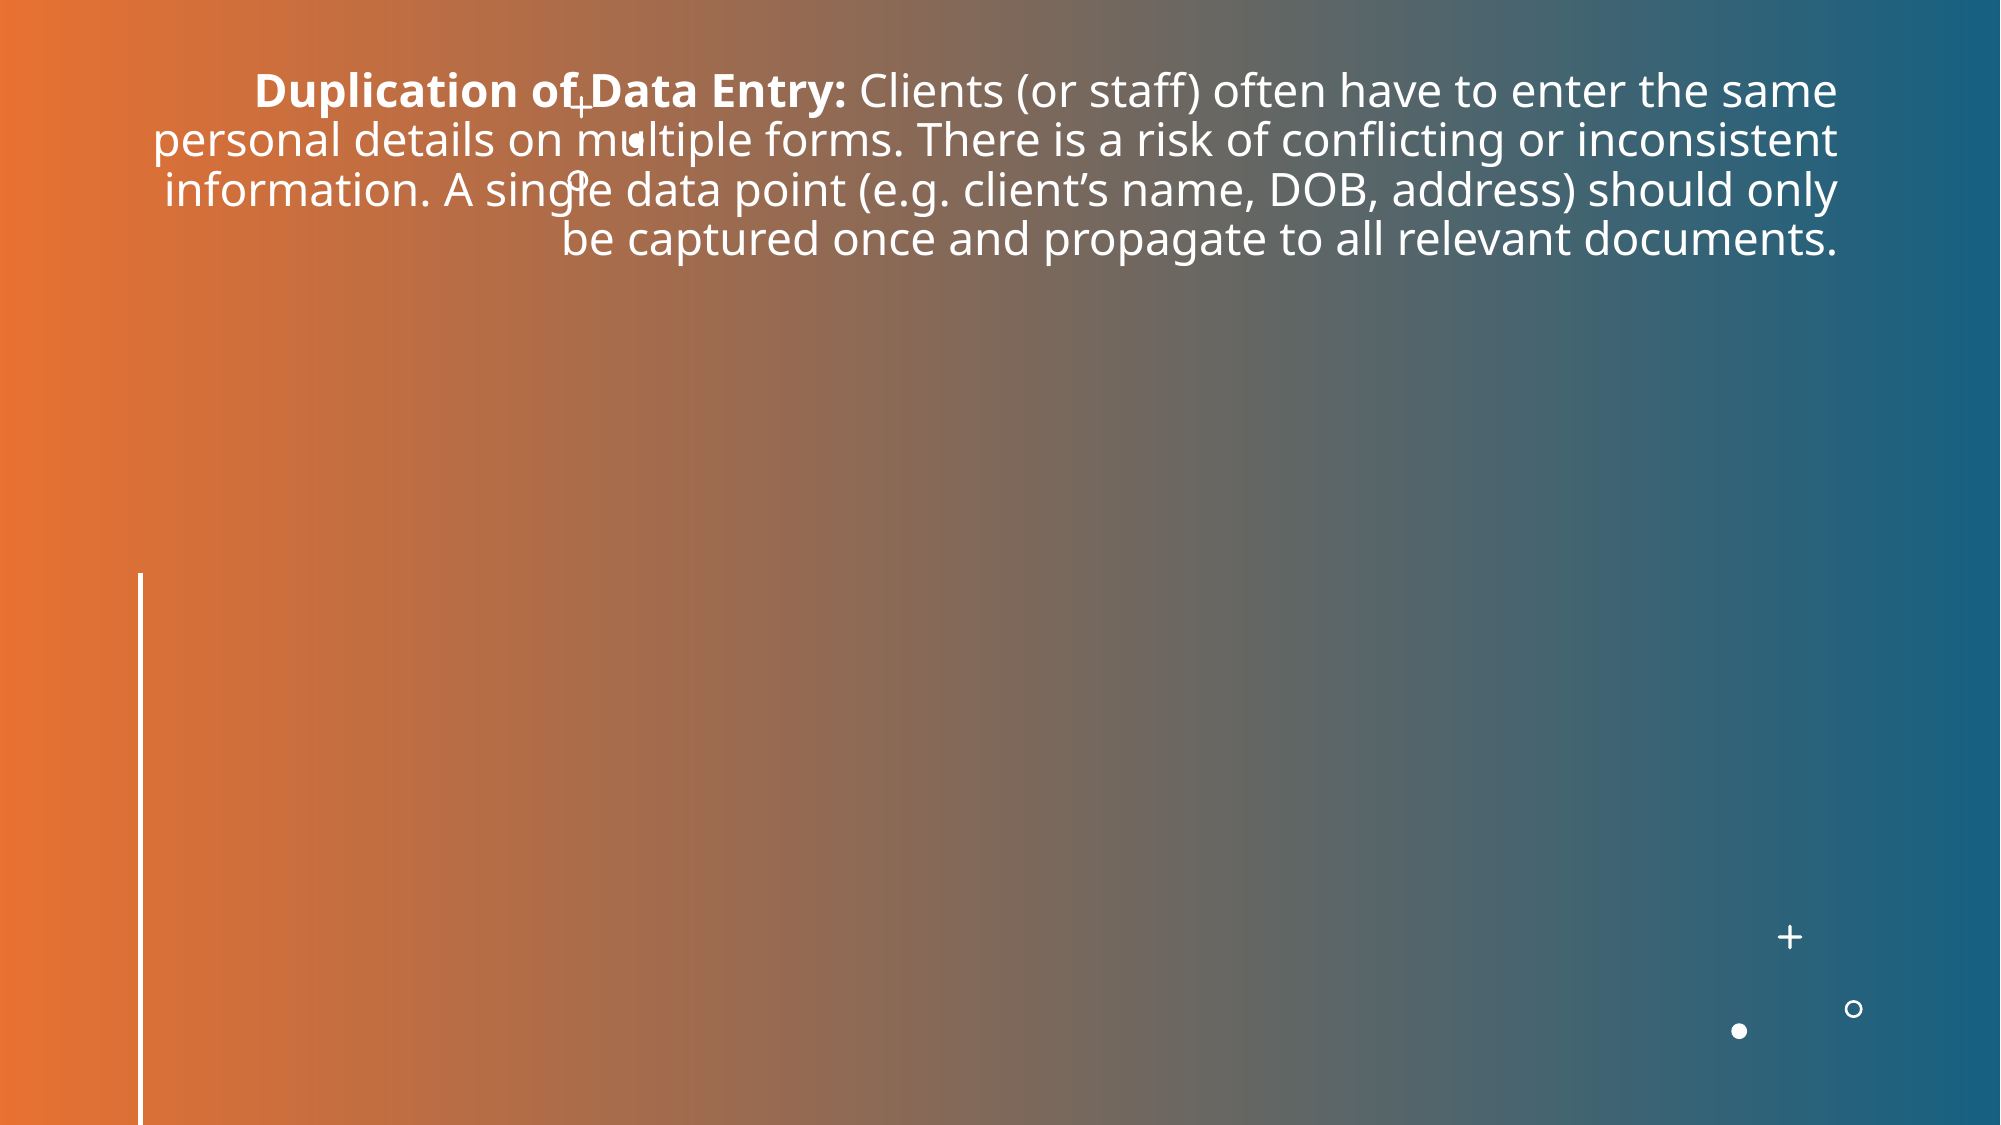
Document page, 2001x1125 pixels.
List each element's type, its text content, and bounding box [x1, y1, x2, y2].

title Duplication of Data Entry: Clients (or staff) often have to enter the same personal details on multiple forms. There is a risk of conflicting or inconsistent information. A single data point (e.g. client’s name, DOB, address) should only be captured once and propagate to all relevant documents. [636, 95, 1812, 779]
text_box [0, 0, 2000, 1125]
